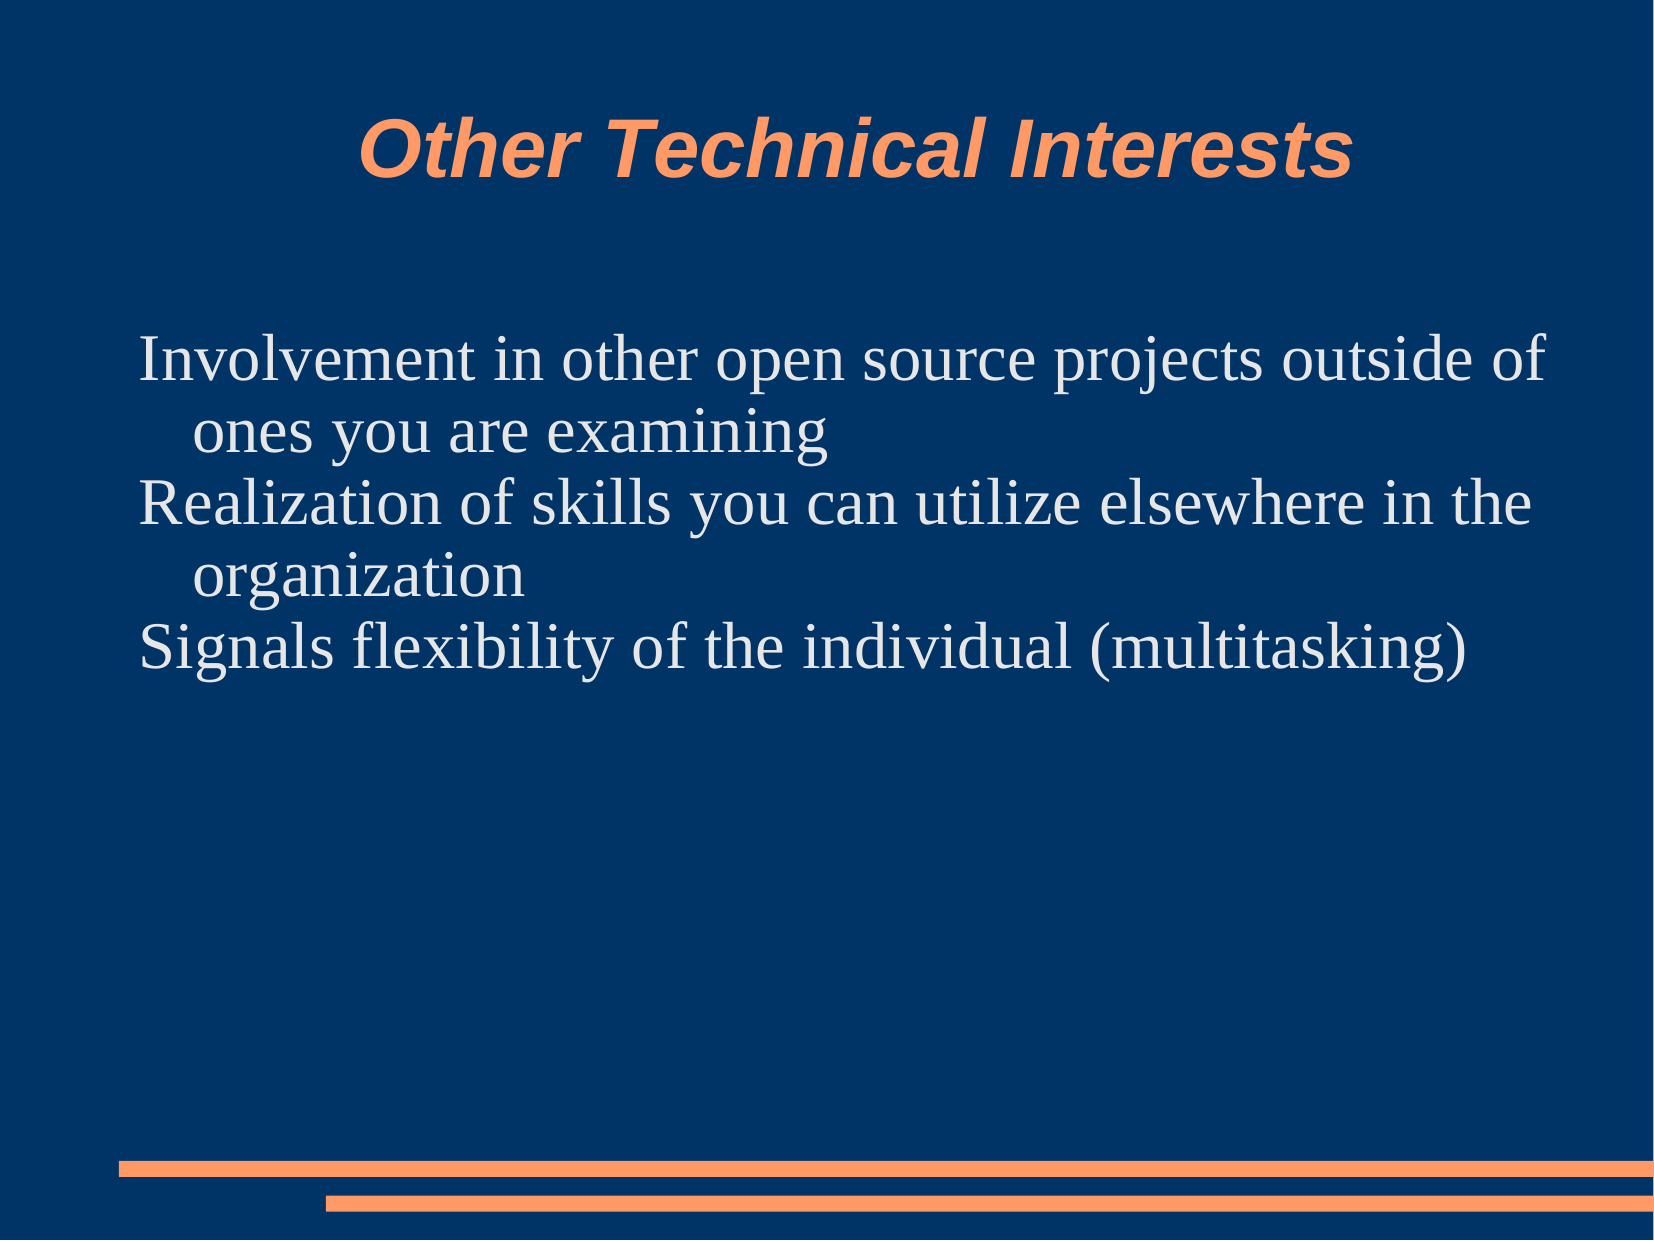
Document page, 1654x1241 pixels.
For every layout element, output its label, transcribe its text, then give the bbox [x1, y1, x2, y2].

list Involvement in other open source projects outside of ones you are examining Realization of skills you can utilize elsewhere in the organization Signals flexibility of the individual (multitasking) [121, 322, 1561, 1133]
title Other Technical Interests [121, 46, 1534, 254]
